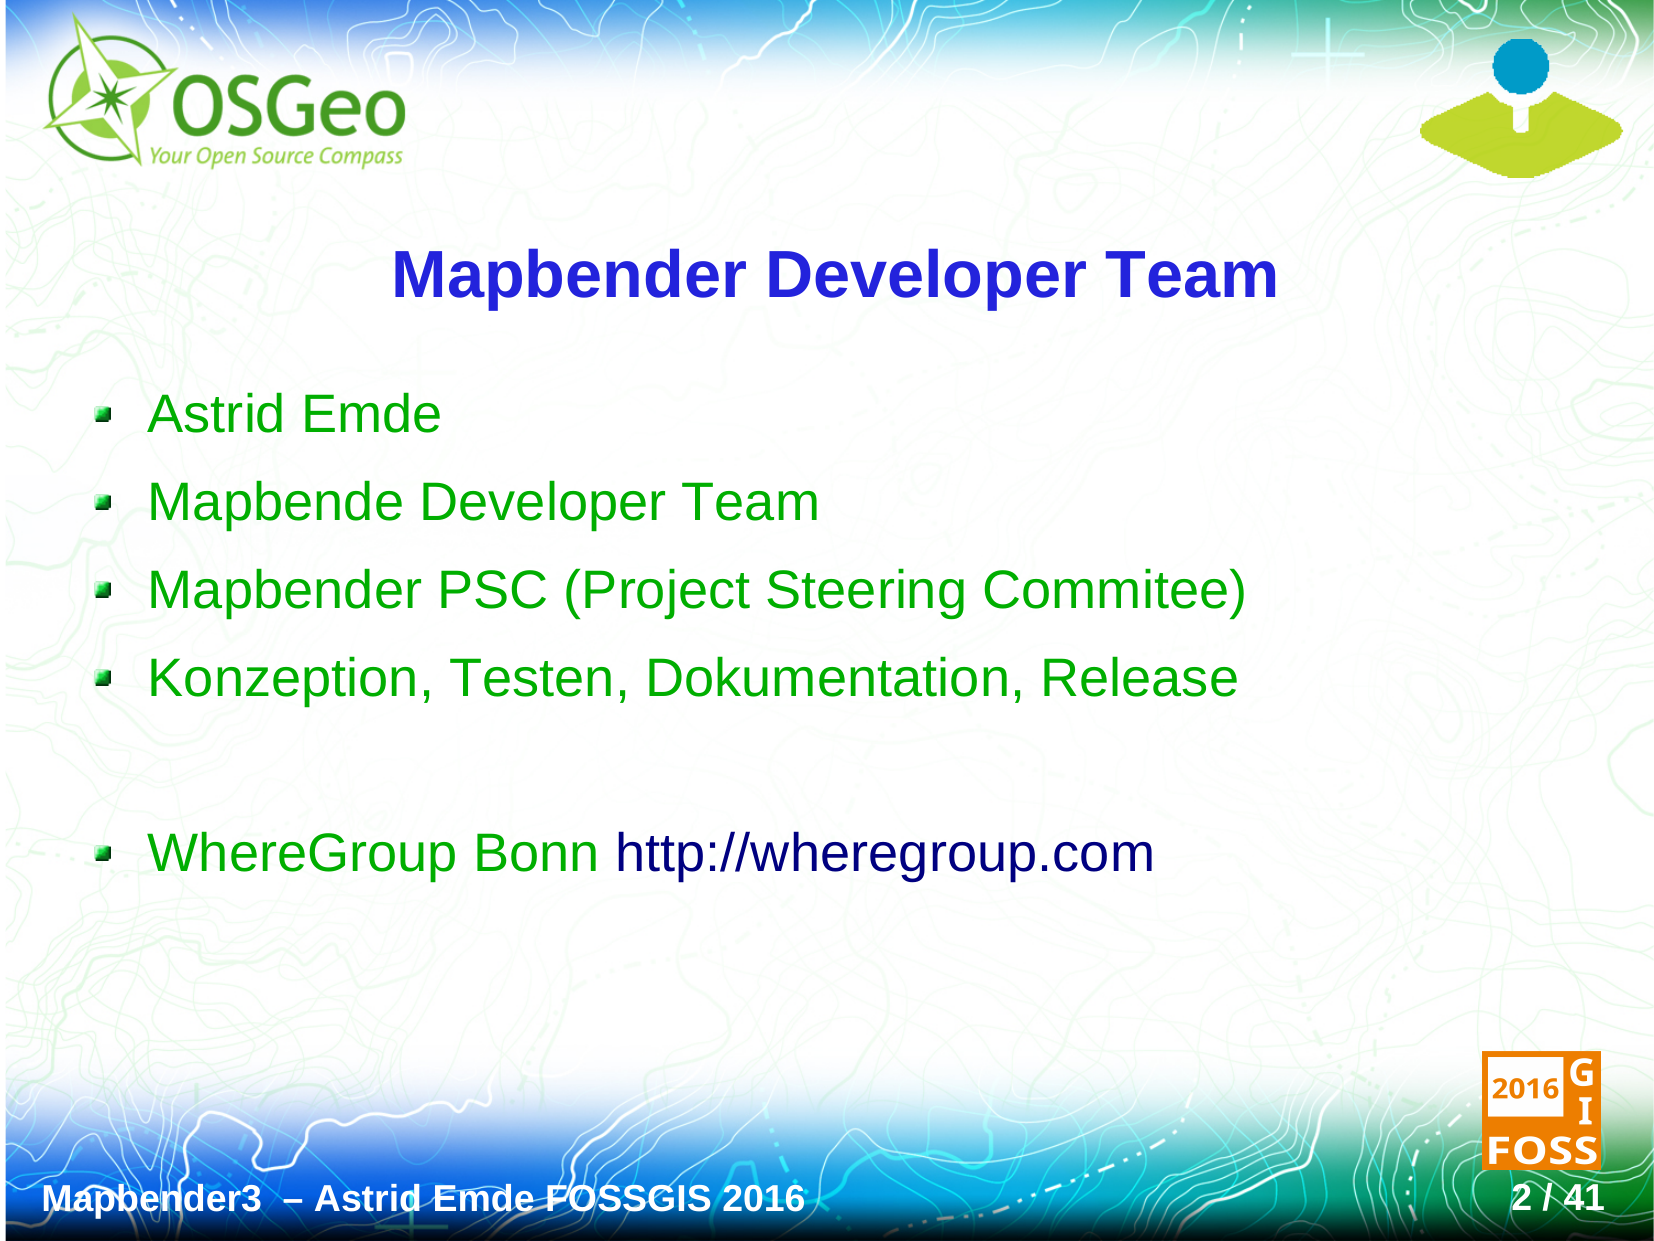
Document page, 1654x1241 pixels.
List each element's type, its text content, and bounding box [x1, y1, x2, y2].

list Astrid Emde Mapbende Developer Team Mapbender PSC (Project Steering Commitee) Konzeption, Testen, Dokumentation, Release WhereGroup Bonn http://wheregroup.com [76, 383, 1565, 1203]
title Mapbender Developer Team [82, 200, 1571, 349]
picture [5, 0, 1654, 1241]
